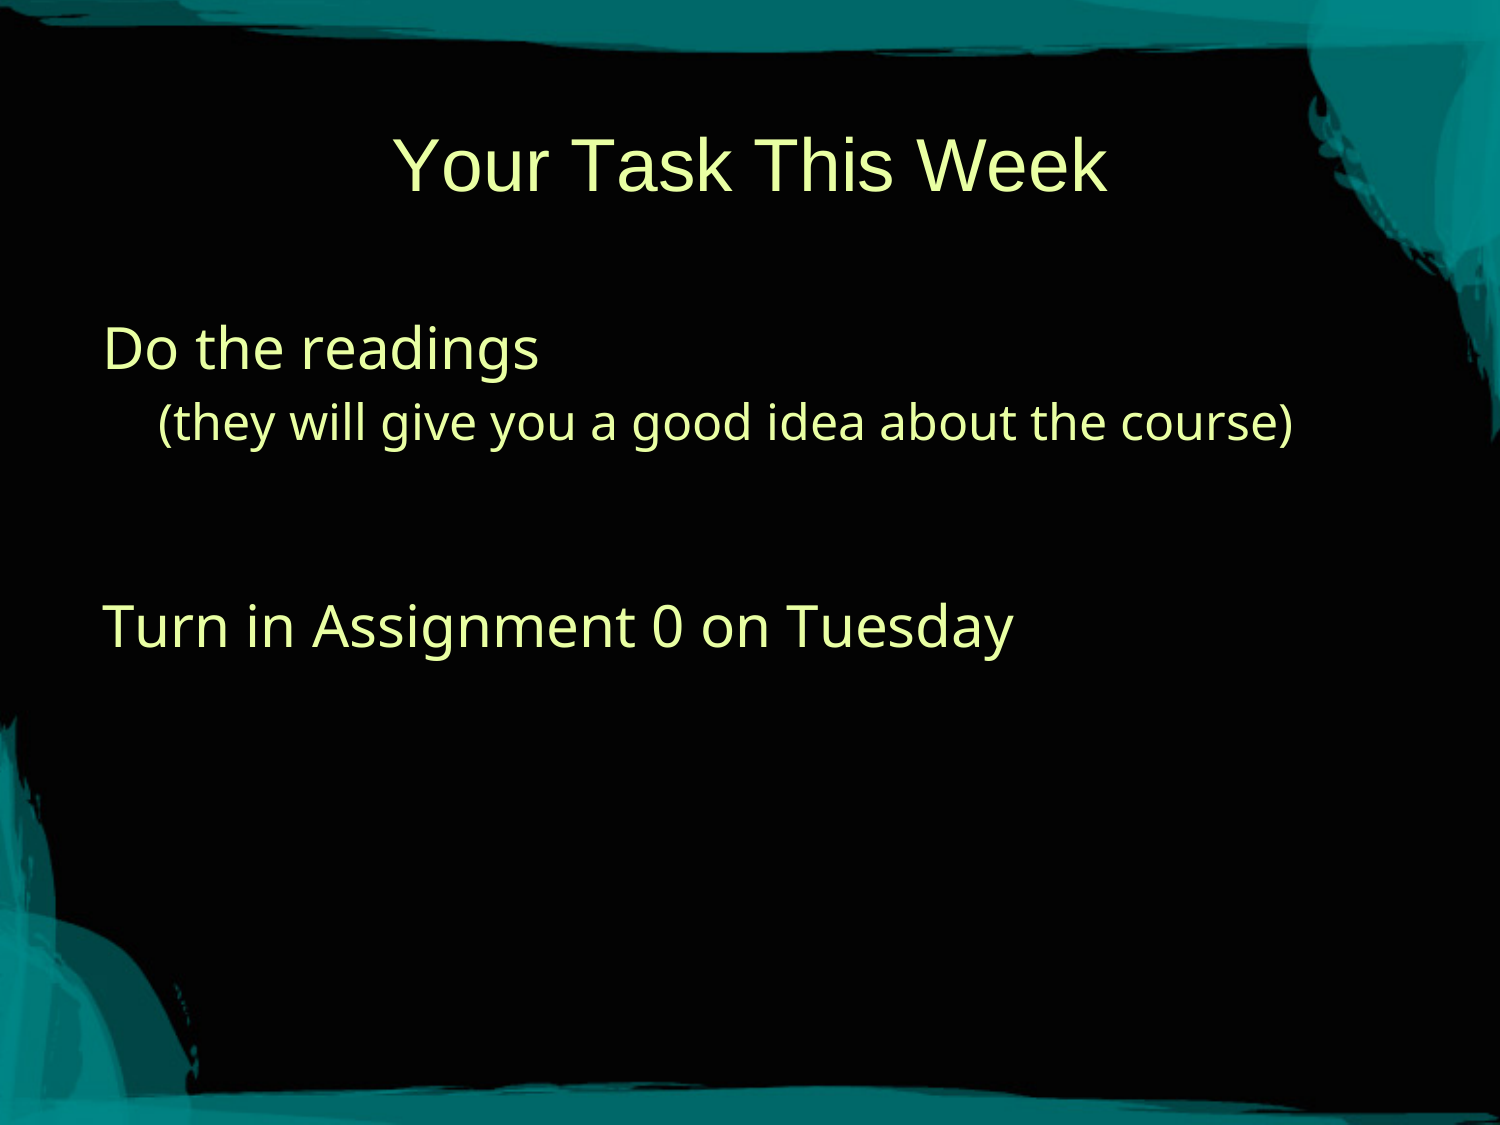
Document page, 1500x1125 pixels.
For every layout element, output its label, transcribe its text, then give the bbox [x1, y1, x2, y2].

picture [0, 0, 1500, 1125]
title Your Task This Week [87, 69, 1413, 263]
list Do the readings (they will give you a good idea about the course) Turn in Assignment 0 on Tuesday [87, 299, 1413, 1026]
